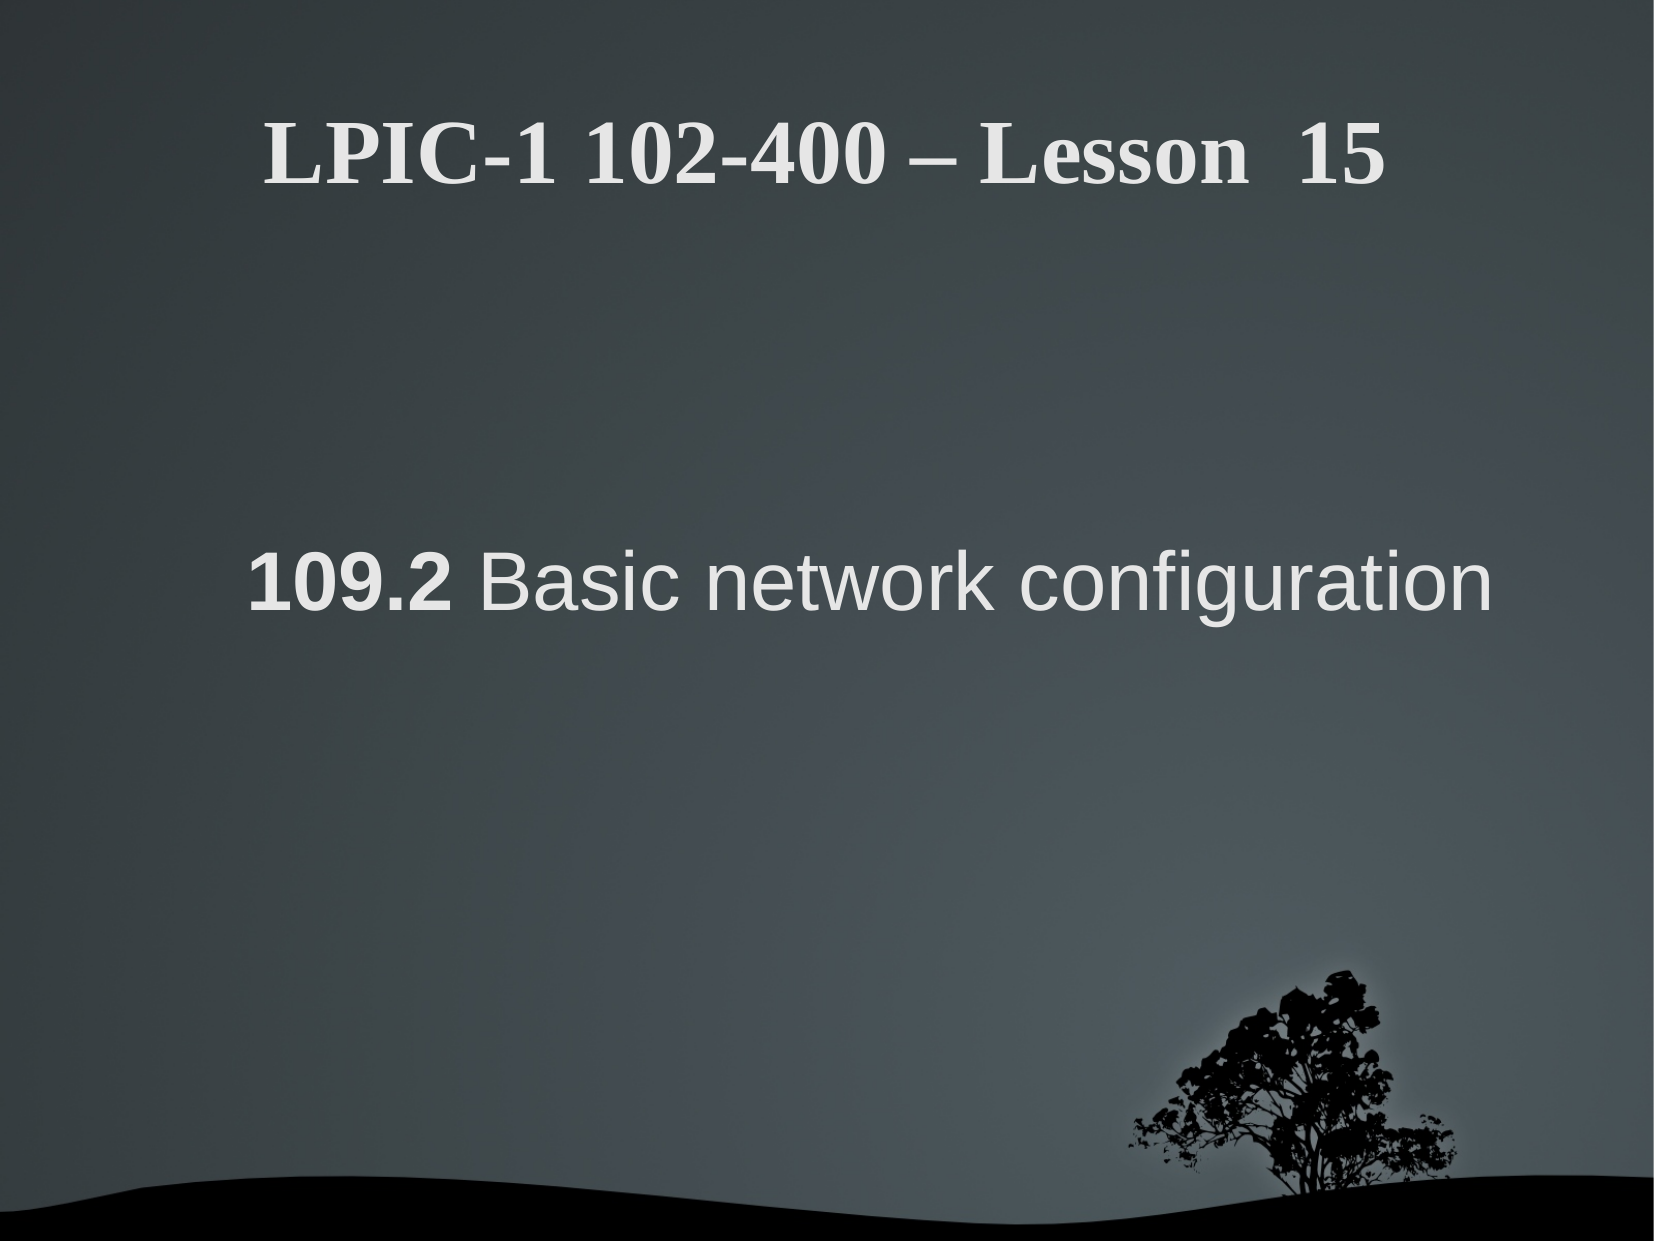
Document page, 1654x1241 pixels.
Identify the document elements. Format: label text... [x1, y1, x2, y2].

picture [0, 0, 1654, 1241]
title LPIC-1 102-400 – Lesson 15 [82, 49, 1571, 257]
list 109.2 Basic network configuration [82, 290, 1571, 1109]
